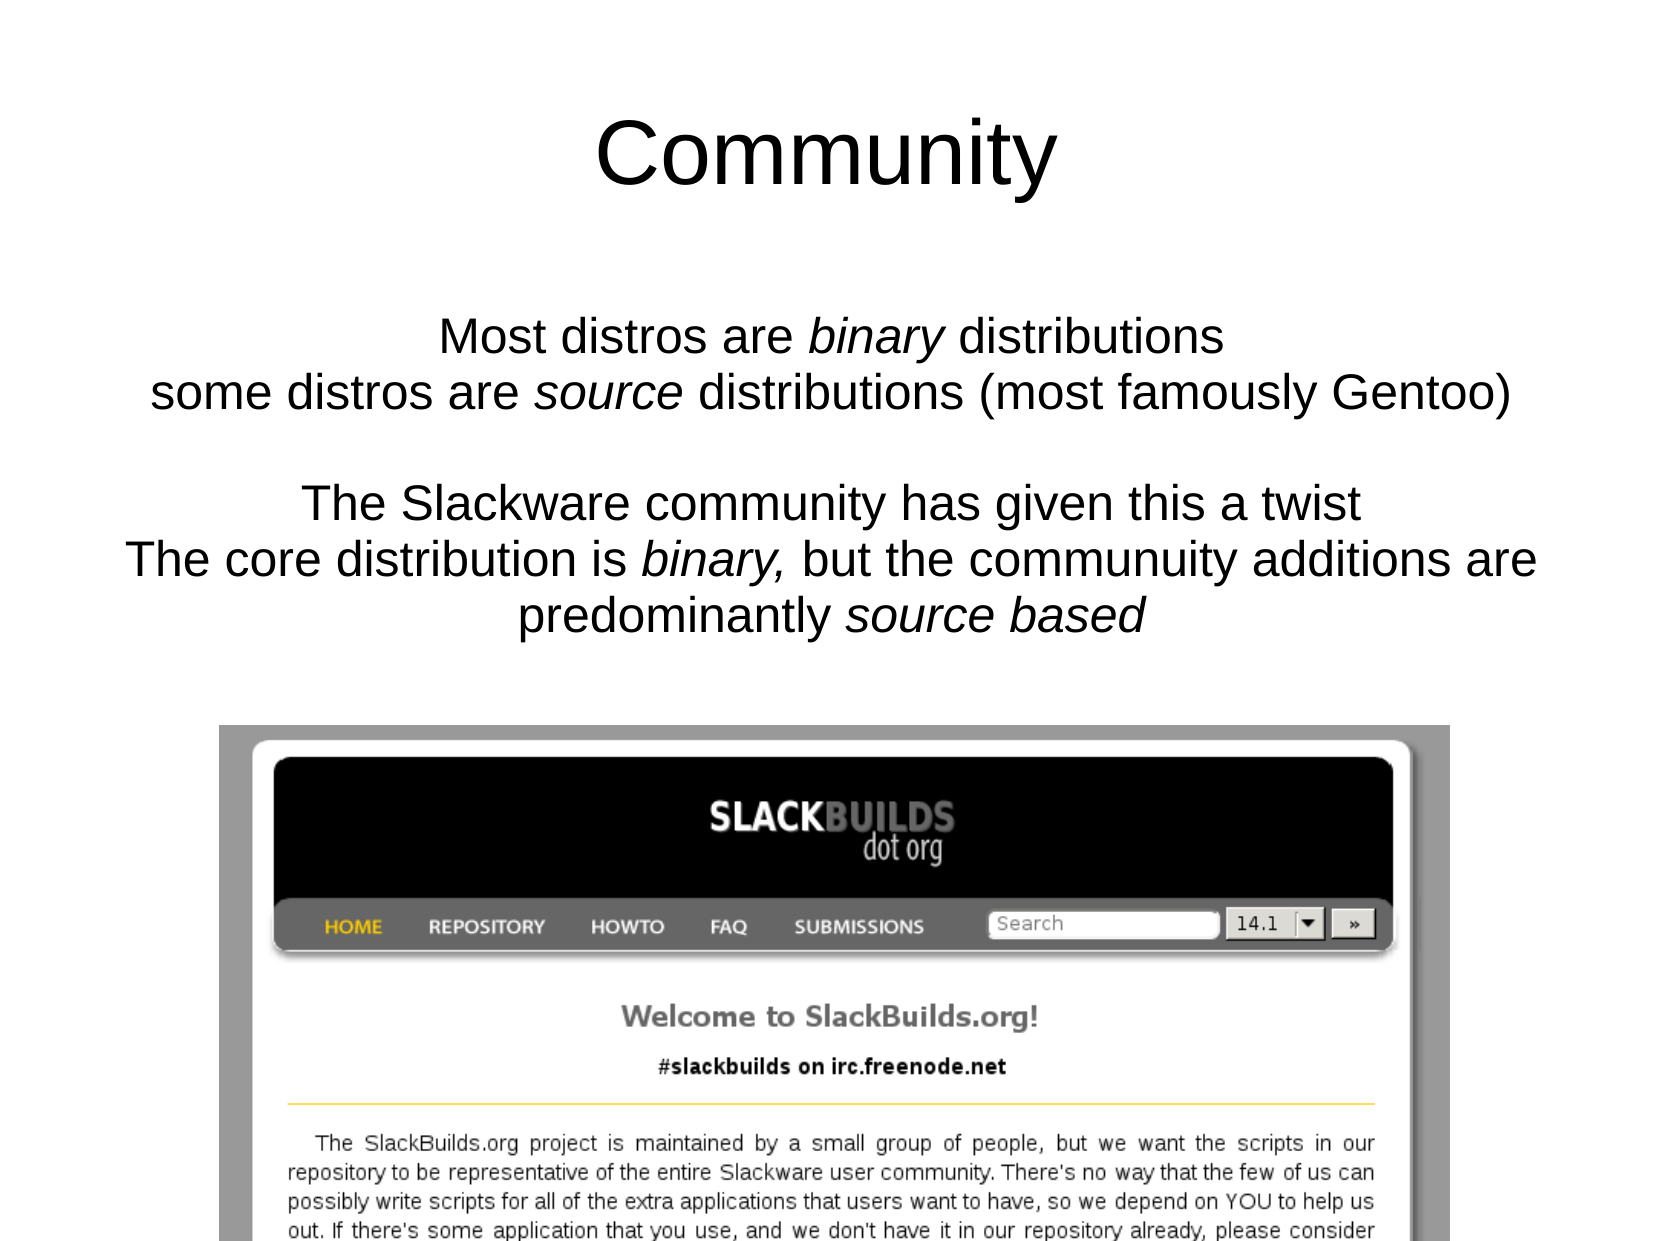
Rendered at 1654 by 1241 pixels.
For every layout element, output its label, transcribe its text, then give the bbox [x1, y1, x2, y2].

title Community [82, 49, 1571, 257]
picture [219, 725, 1450, 1241]
text_box Most distros are binary distributions some distros are source distributions (most famously Gentoo) The Slackware community has given this a twist The core distribution is binary, but the communuity additions are predominantly source based [103, 254, 1560, 697]
